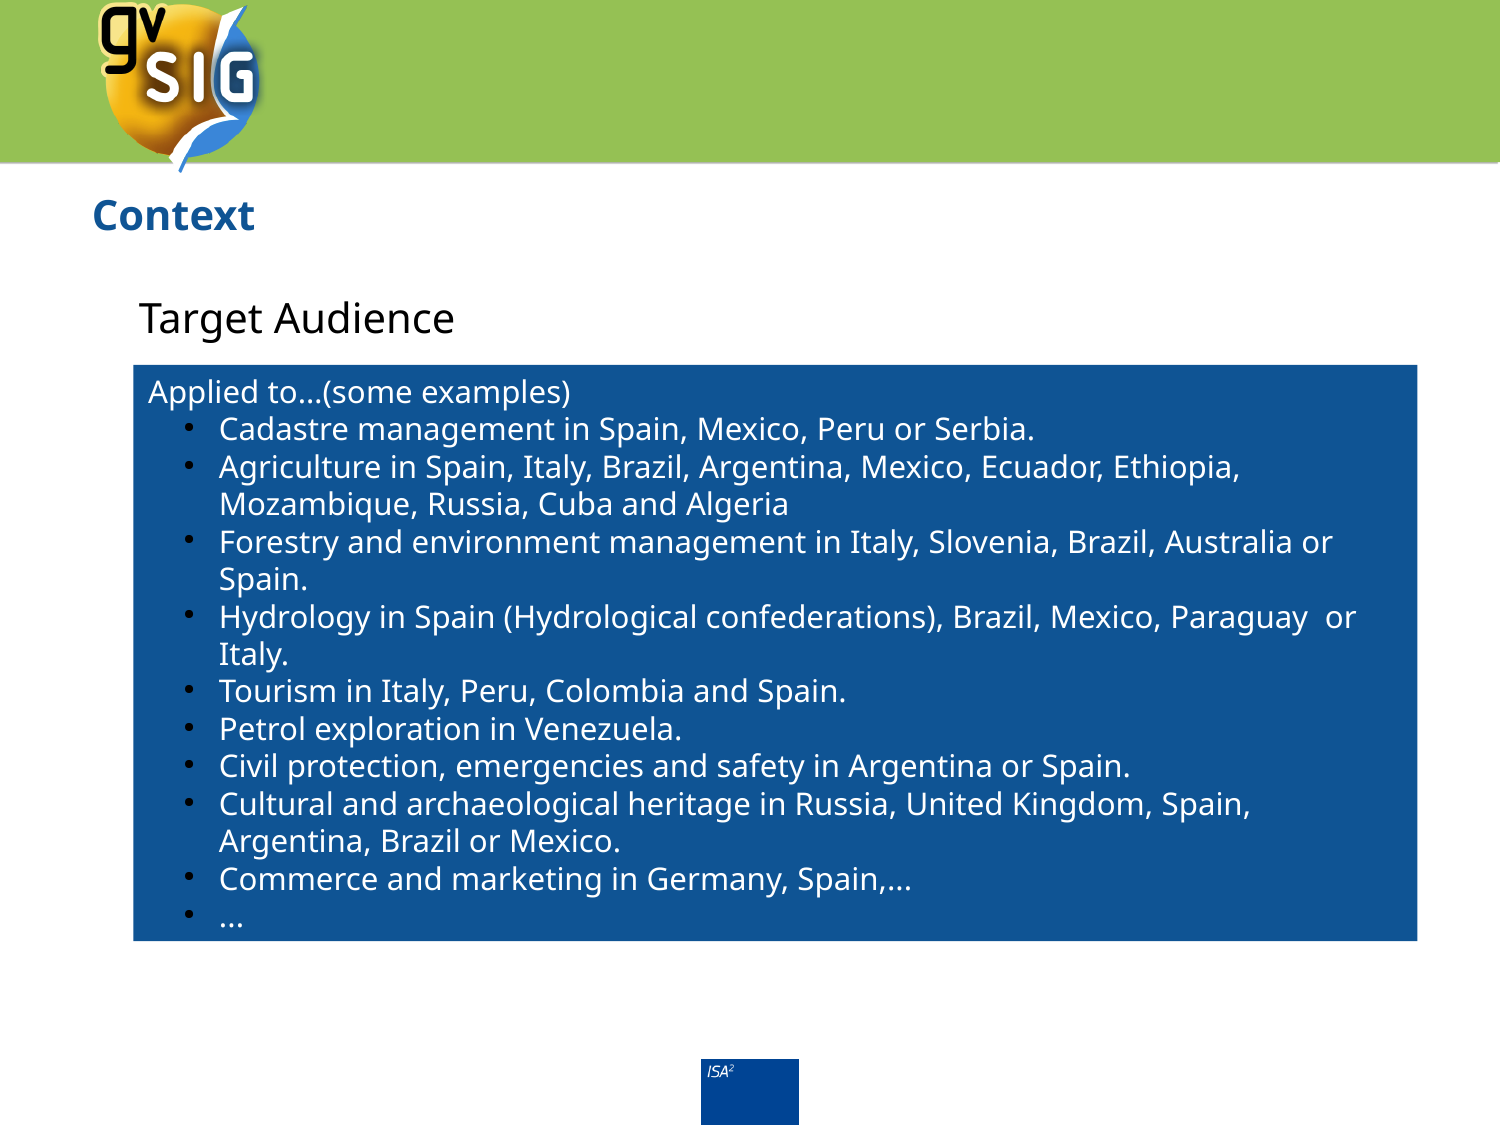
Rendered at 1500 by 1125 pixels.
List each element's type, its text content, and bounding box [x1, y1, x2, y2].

text_box Applied to…(some examples) Cadastre management in Spain, Mexico, Peru or Serbia. Agriculture in Spain, Italy, Brazil, Argentina, Mexico, Ecuador, Ethiopia, Mozambique, Russia, Cuba and Algeria Forestry and environment management in Italy, Slovenia, Brazil, Australia or Spain. Hydrology in Spain (Hydrological confederations), Brazil, Mexico, Paraguay or Italy. Tourism in Italy, Peru, Colombia and Spain. Petrol exploration in Venezuela. Civil protection, emergencies and safety in Argentina or Spain. Cultural and archaeological heritage in Russia, United Kingdom, Spain, Argentina, Brazil or Mexico. Commerce and marketing in Germany, Spain,... ... [133, 364, 1418, 942]
picture [64, 2, 301, 173]
title Context [76, 137, 1427, 291]
text_box Target Audience [123, 284, 532, 350]
picture [701, 1059, 799, 1125]
